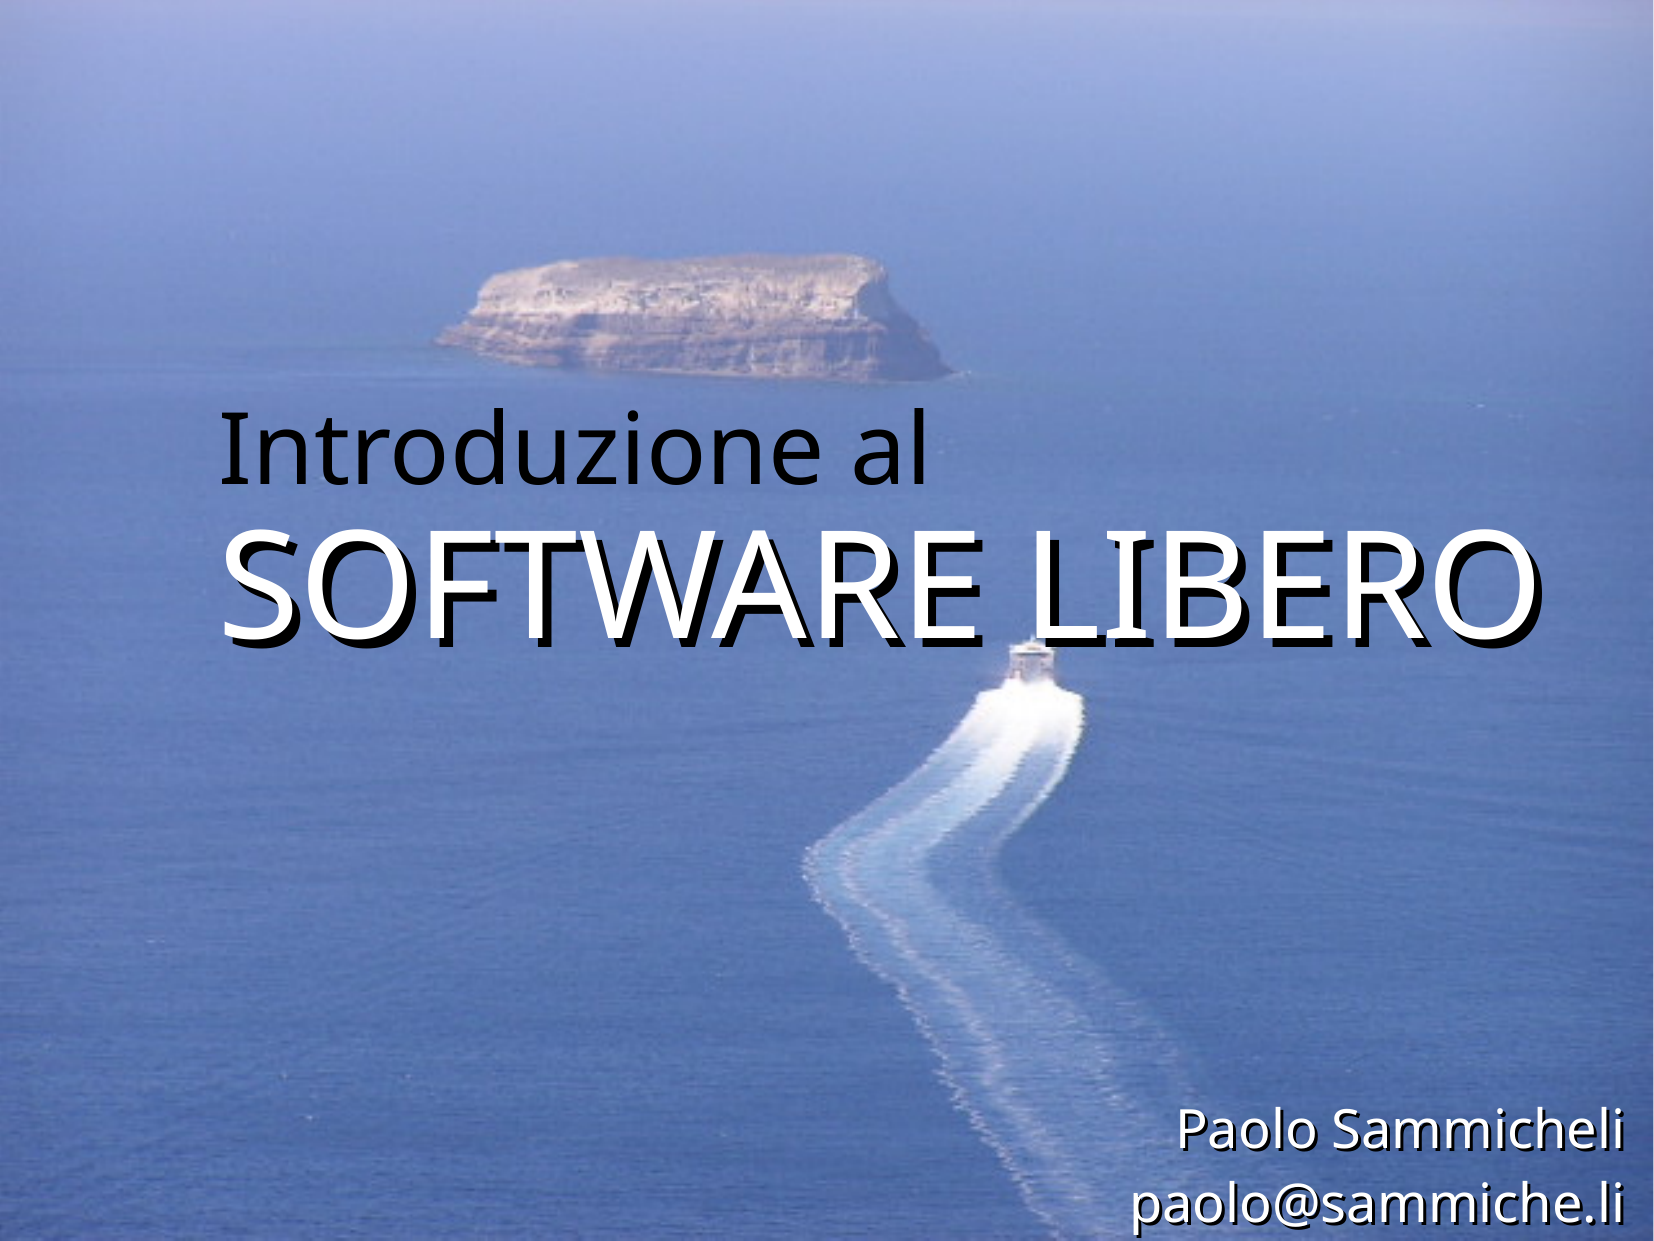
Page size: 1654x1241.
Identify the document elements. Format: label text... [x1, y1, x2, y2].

text_box Paolo Sammicheli paolo@sammiche.li [551, 1083, 1641, 1220]
text_box SOFTWARE LIBERO [202, 471, 1569, 654]
text_box Introduzione al [204, 369, 1156, 471]
picture [0, 0, 1654, 1241]
